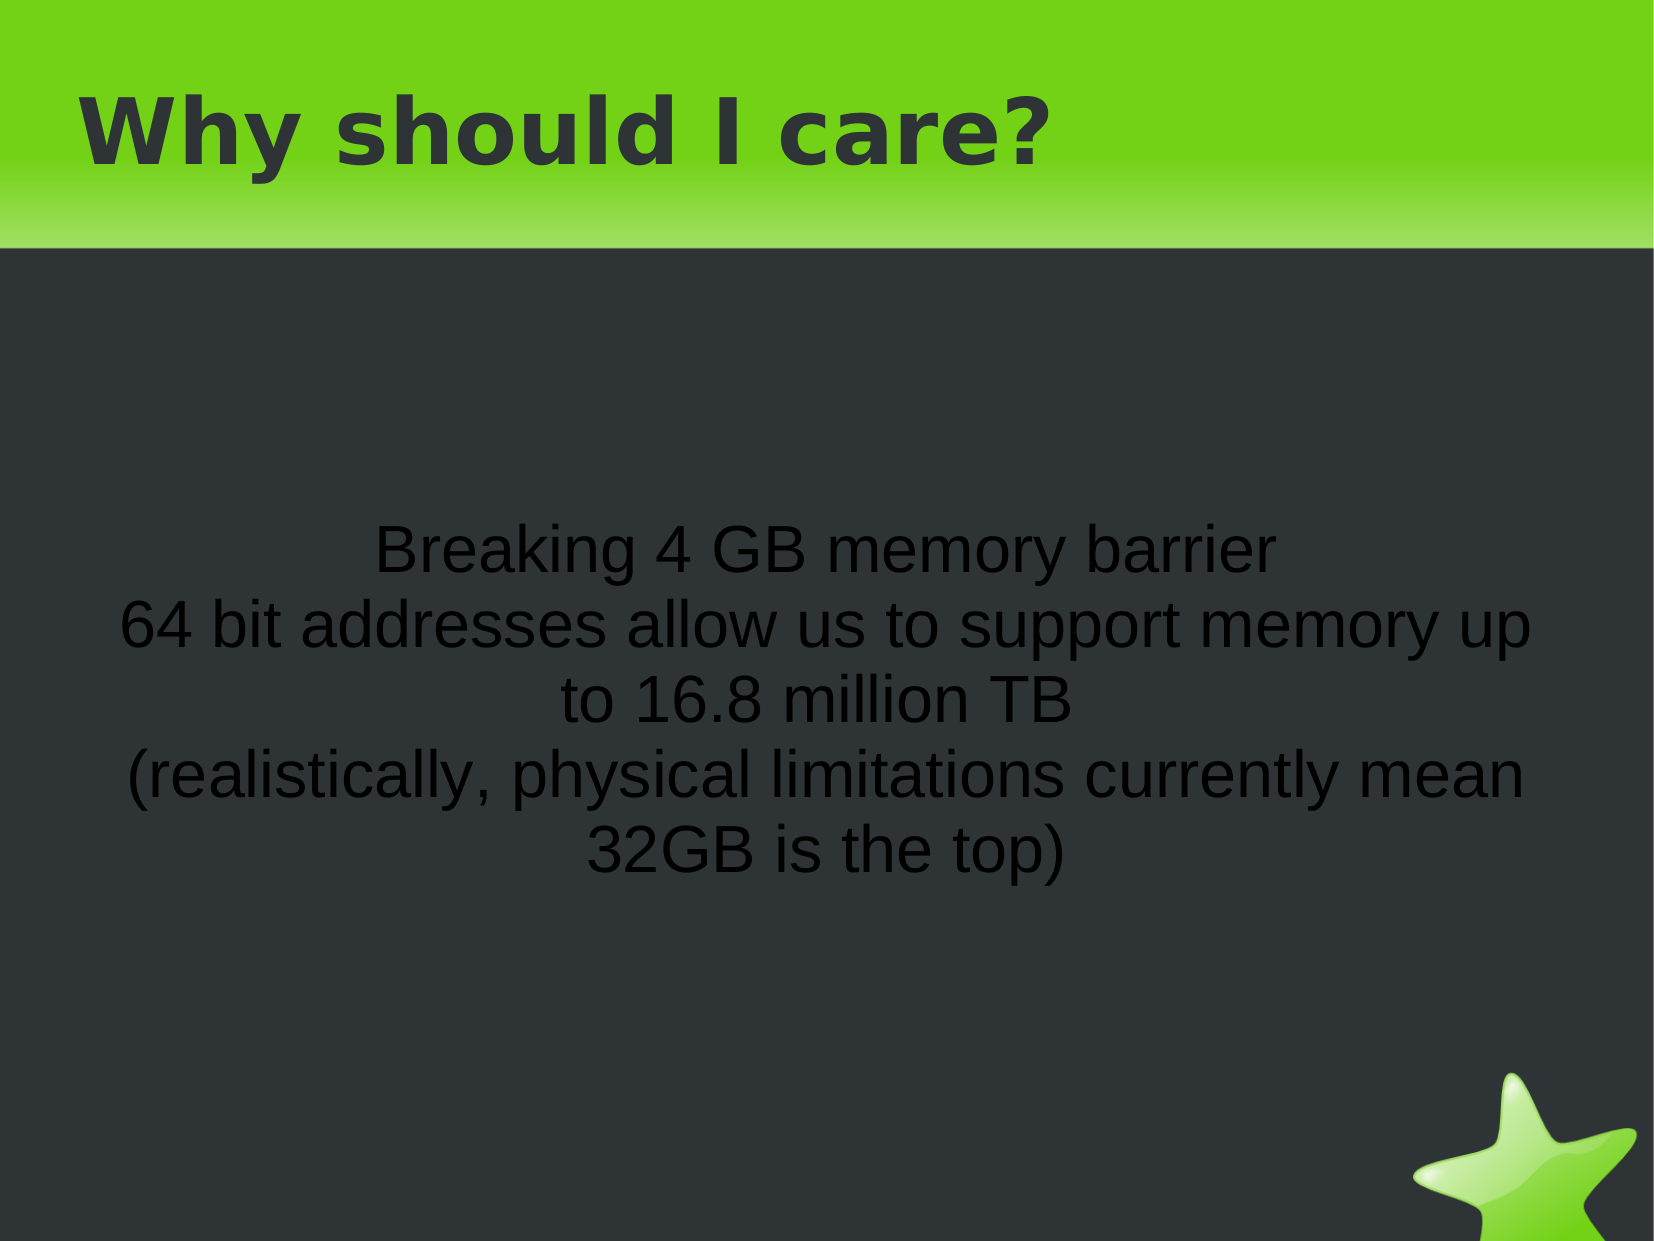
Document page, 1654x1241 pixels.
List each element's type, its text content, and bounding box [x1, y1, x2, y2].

picture [0, 0, 1654, 1241]
title Why should I care? [76, 36, 1565, 229]
subtitle Breaking 4 GB memory barrier 64 bit addresses allow us to support memory up to 16.8 million TB (realistically, physical limitations currently mean 32GB is the top) [82, 297, 1571, 1102]
